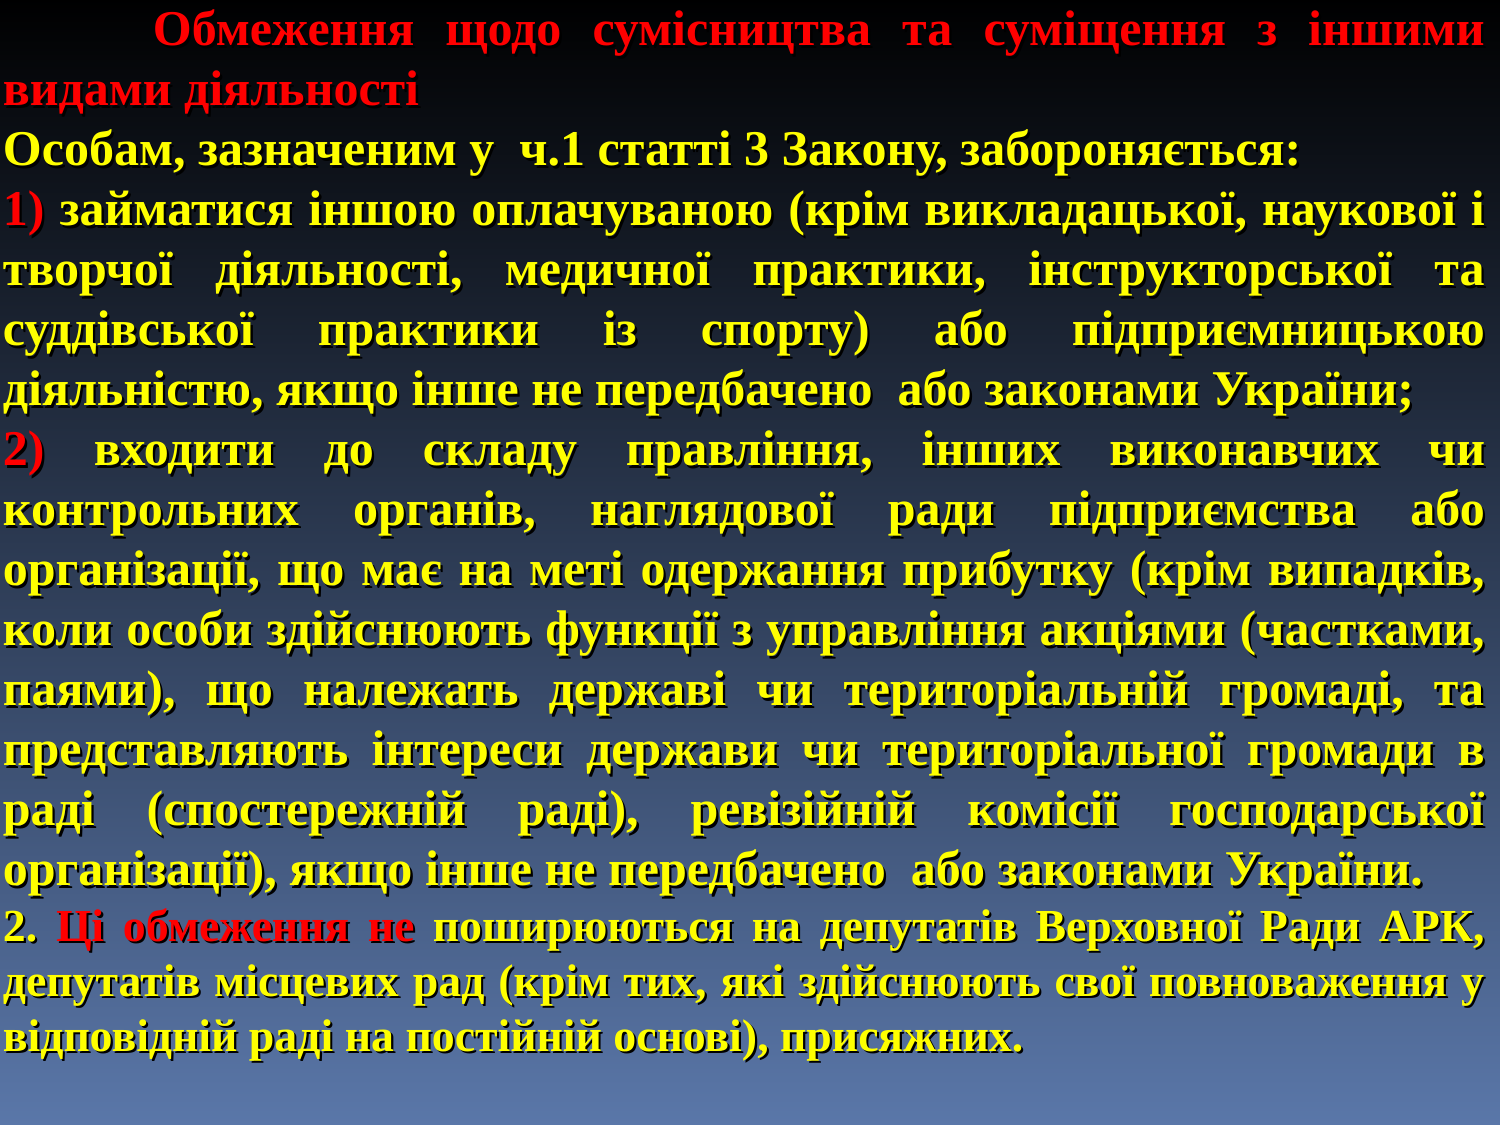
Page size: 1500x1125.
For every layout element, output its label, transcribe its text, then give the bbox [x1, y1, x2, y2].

text_box Обмеження щодо сумісництва та суміщення з іншими видами діяльності Особам, зазначеним у ч.1 статті 3 Закону, забороняється: 1) займатися іншою оплачуваною (крім викладацької, наукової і творчої діяльності, медичної практики, інструкторської та суддівської практики із спорту) або підприємницькою діяльністю, якщо інше не передбачено або законами України; 2) входити до складу правління, інших виконавчих чи контрольних органів, наглядової ради підприємства або організації, що має на меті одержання прибутку (крім випадків, коли особи здійснюють функції з управління акціями (частками, паями), що належать державі чи територіальній громаді, та представляють інтереси держави чи територіальної громади в раді (спостережній раді), ревізійній комісії господарської організації), якщо інше не передбачено або законами України. 2. Ці обмеження не поширюються на депутатів Верховної Ради АРК, депутатів місцевих рад (крім тих, які здійснюють свої повноваження у відповідній раді на постійній основі), присяжних. [0, 0, 1500, 1125]
